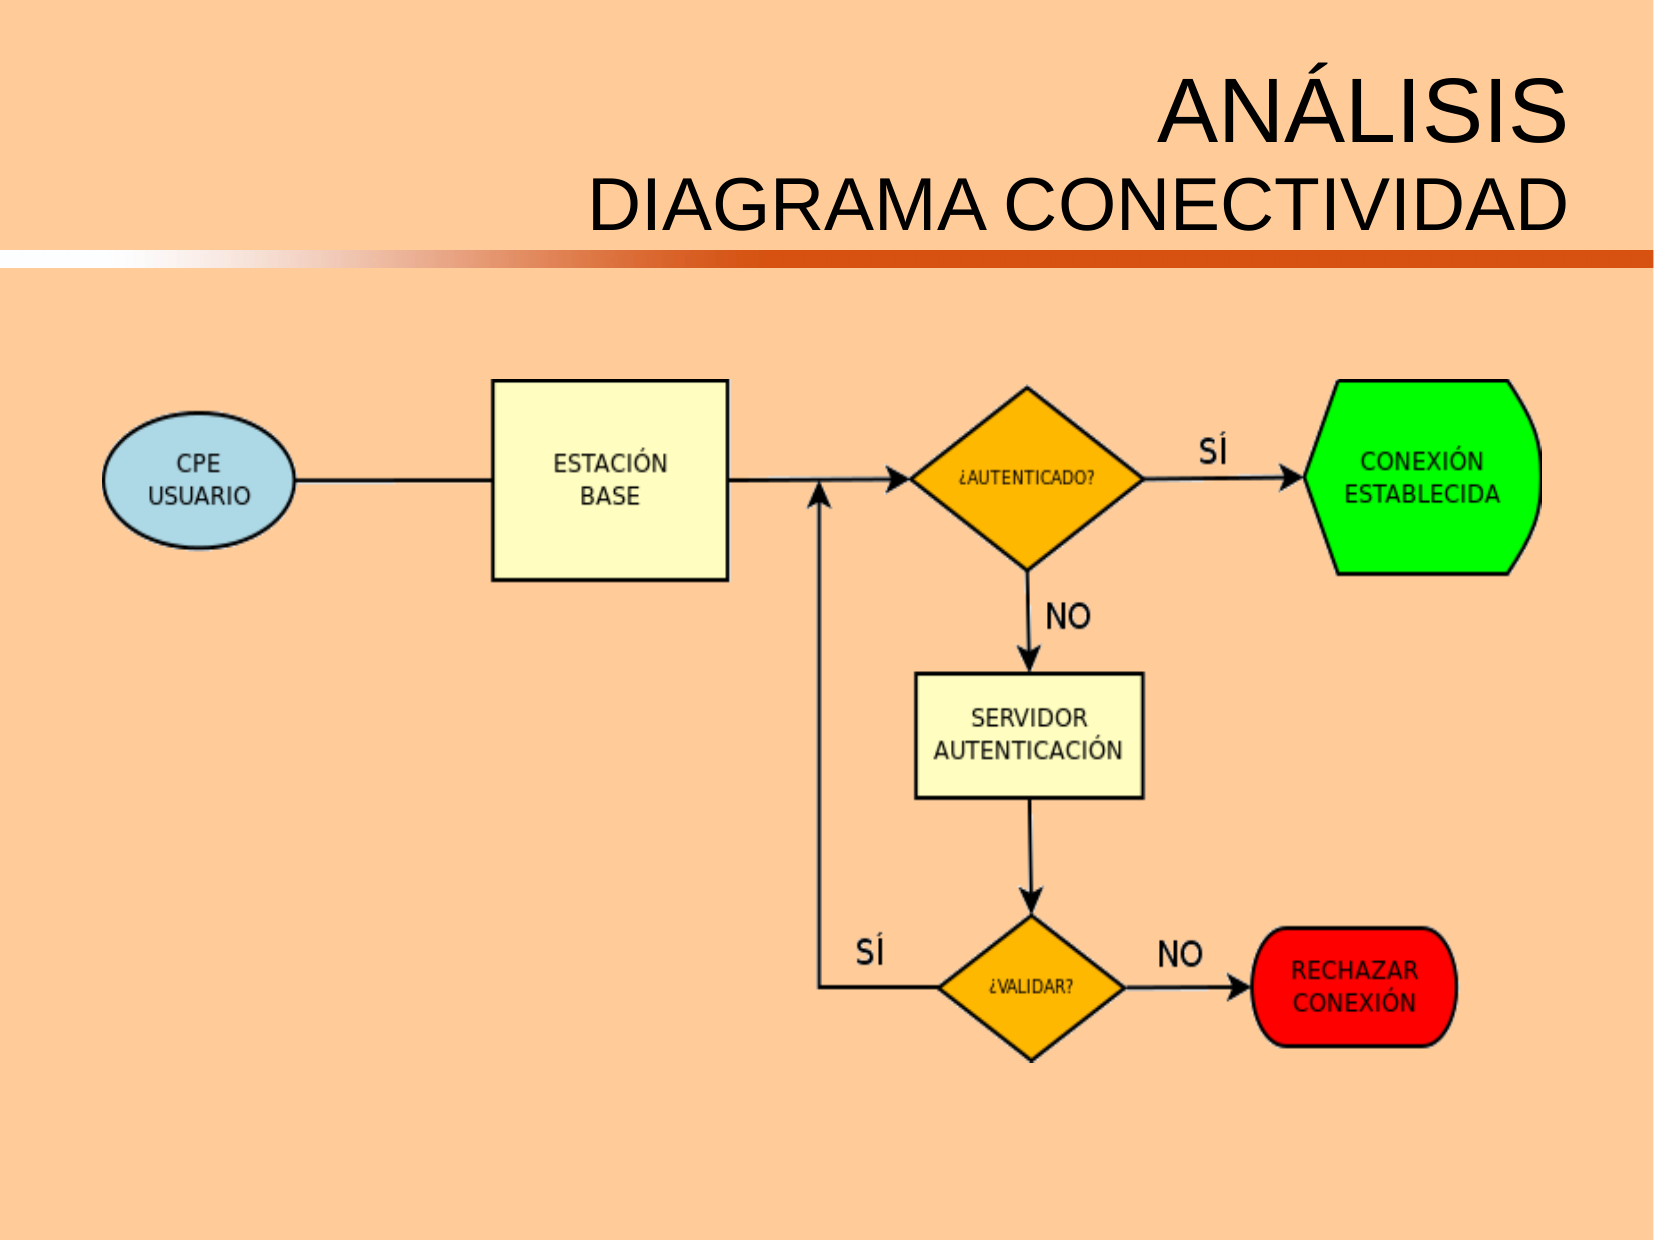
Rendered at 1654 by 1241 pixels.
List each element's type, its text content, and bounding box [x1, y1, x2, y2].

title ANÁLISIS DIAGRAMA CONECTIVIDAD [82, 49, 1571, 250]
picture [0, 250, 1654, 268]
picture [102, 379, 1542, 1063]
